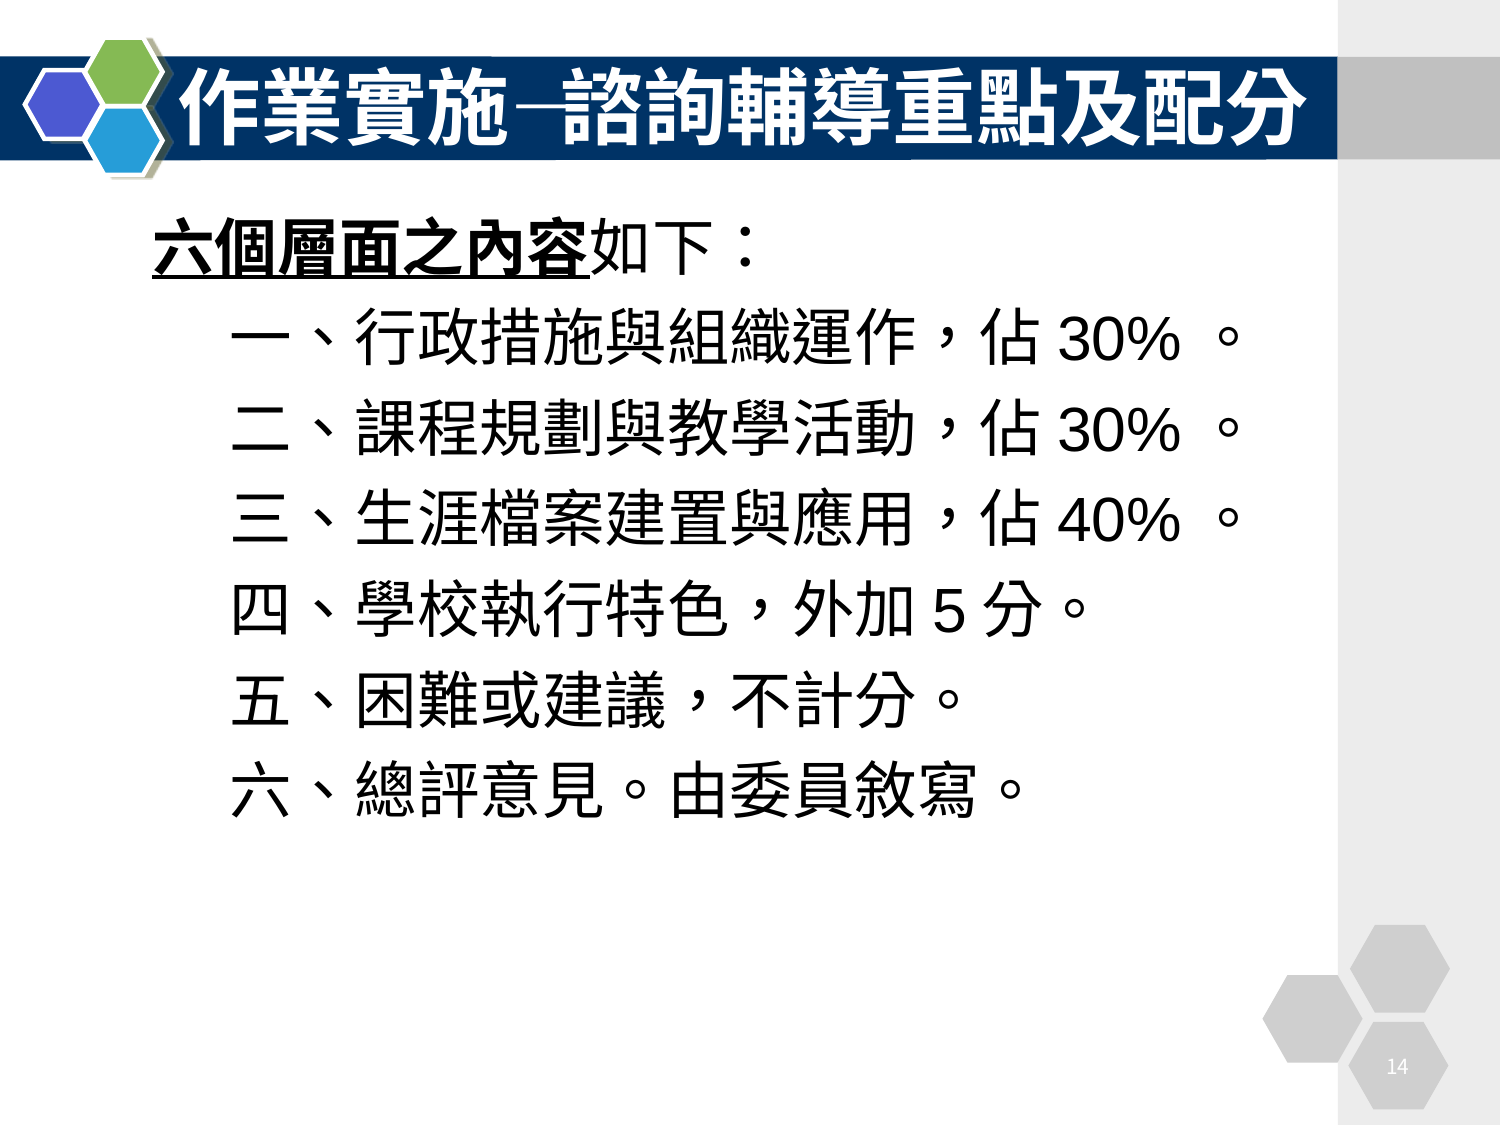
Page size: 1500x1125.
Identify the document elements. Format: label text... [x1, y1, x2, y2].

list 六個層面之內容如下： 一、行政措施與組織運作，佔30%。 二、課程規劃與教學活動，佔30%。 三、生涯檔案建置與應用，佔40%。 四、學校執行特色，外加5分。 五、困難或建議，不計分。 六、總評意見。由委員敘寫。 [137, 199, 1500, 1125]
text_box 作業實施—諮詢輔導重點及配分 [37, 47, 1449, 163]
